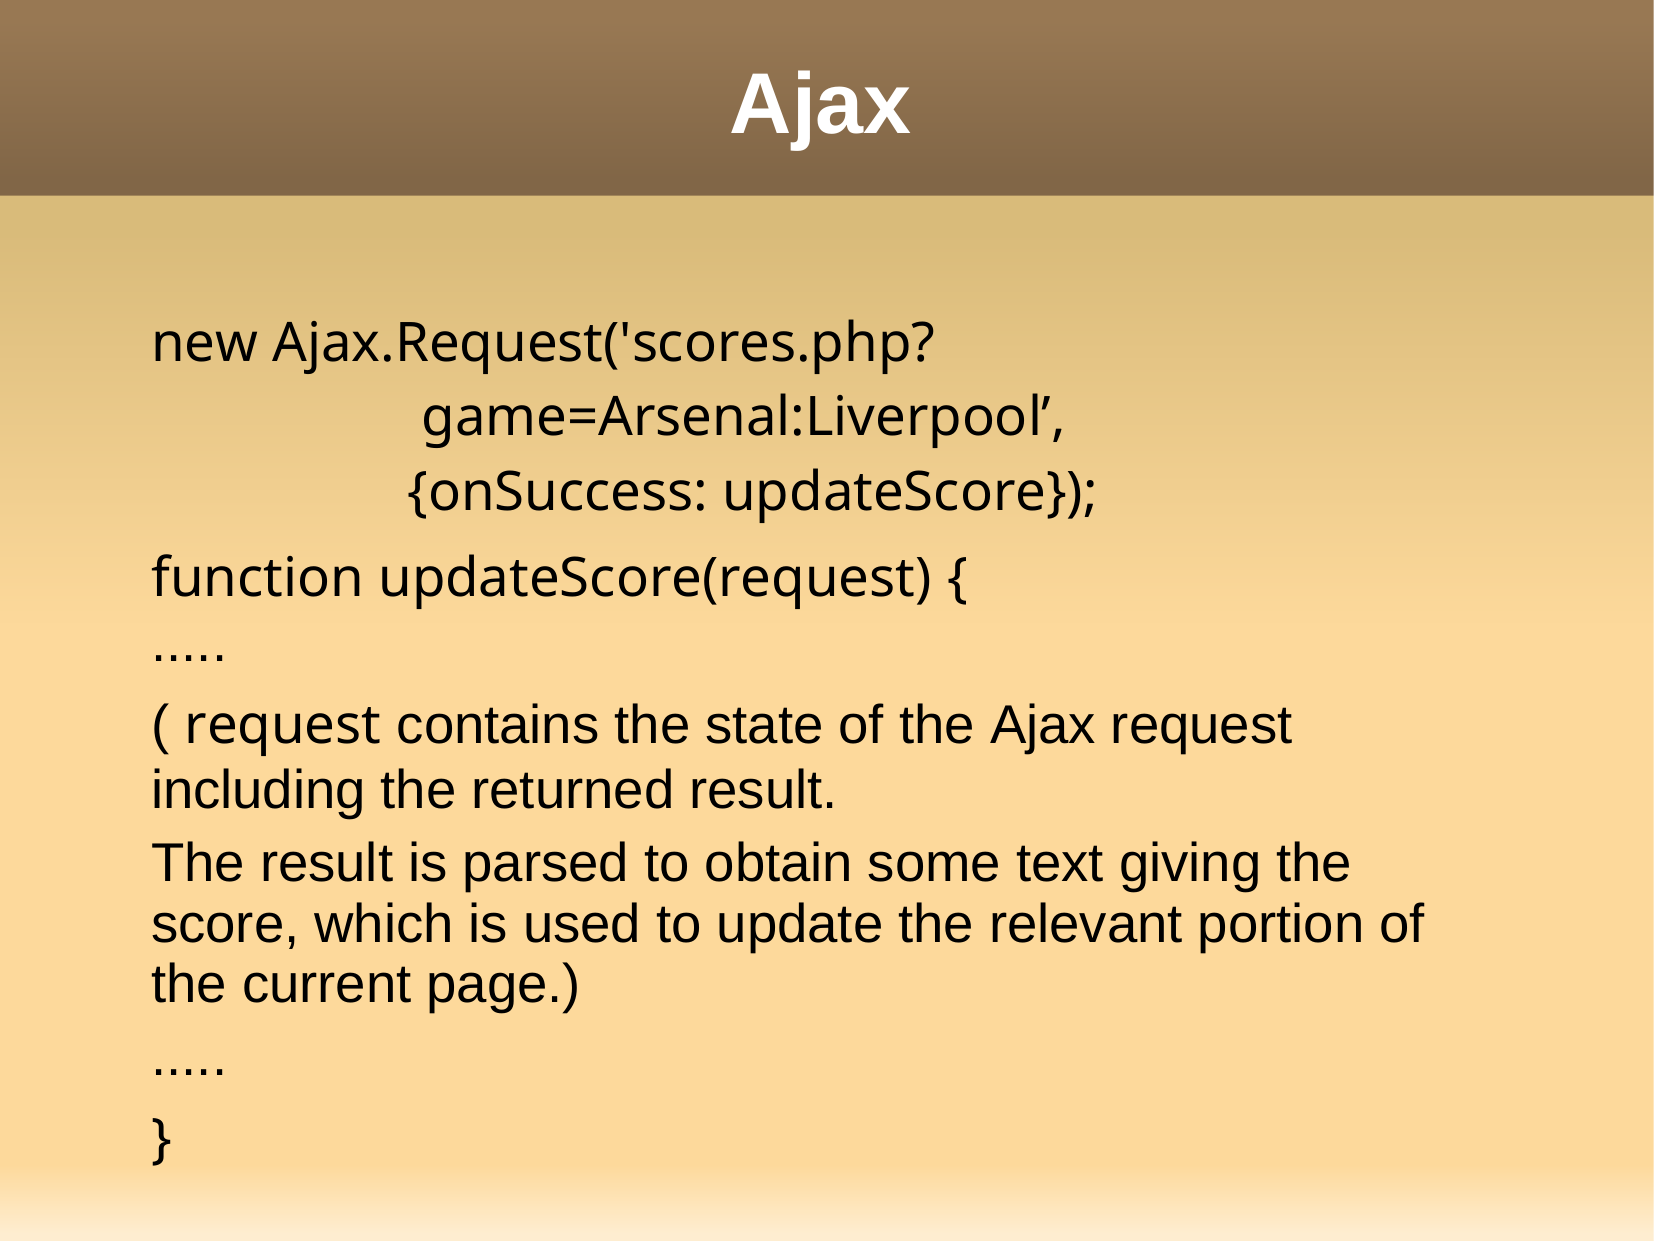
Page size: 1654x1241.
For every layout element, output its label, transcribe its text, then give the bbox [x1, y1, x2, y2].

title Ajax [76, 0, 1565, 208]
list new Ajax.Request('scores.php? game=Arsenal:Liverpool’, {onSuccess: updateScore}); function updateScore(request) { ..... ( request contains the state of the Ajax request including the returned result. The result is parsed to obtain some text giving the score, which is used to update the relevant portion of the current page.) ..... } [142, 295, 1485, 1183]
picture [0, 0, 1654, 1241]
